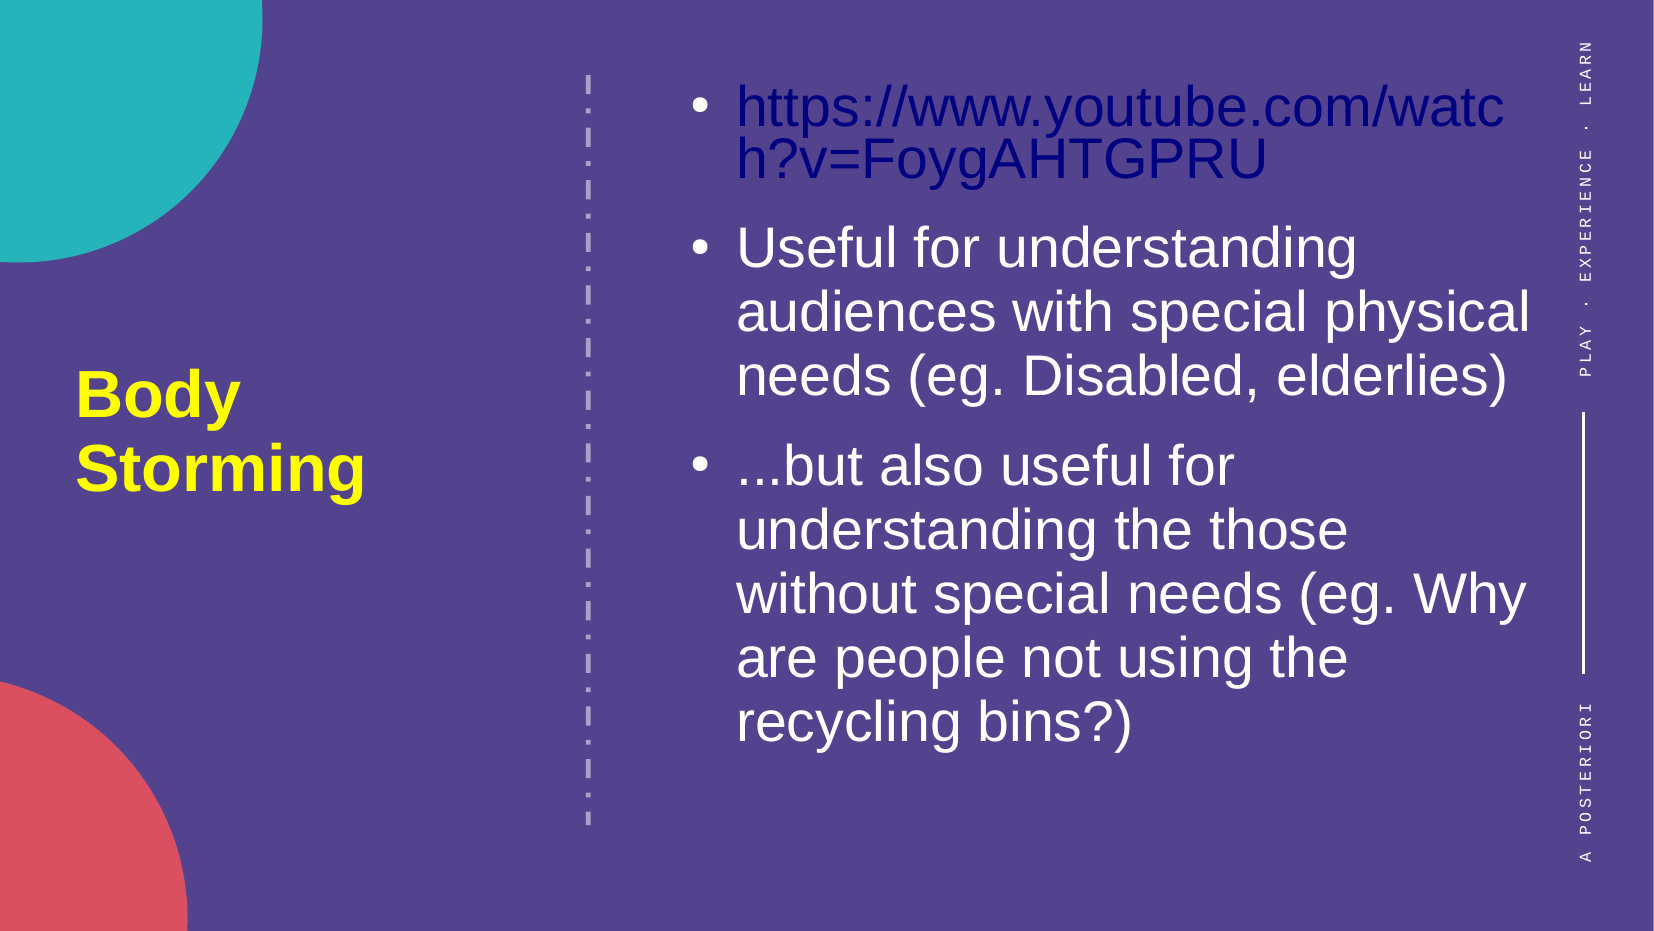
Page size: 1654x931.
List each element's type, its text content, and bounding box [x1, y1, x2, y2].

title Body Storming [75, 353, 488, 510]
list https://www.youtube.com/watch?v=FoygAHTGPRU Useful for understanding audiences with special physical needs (eg. Disabled, elderlies) ...but also useful for understanding the those without special needs (eg. Why are people not using the recycling bins?) [675, 75, 1538, 758]
